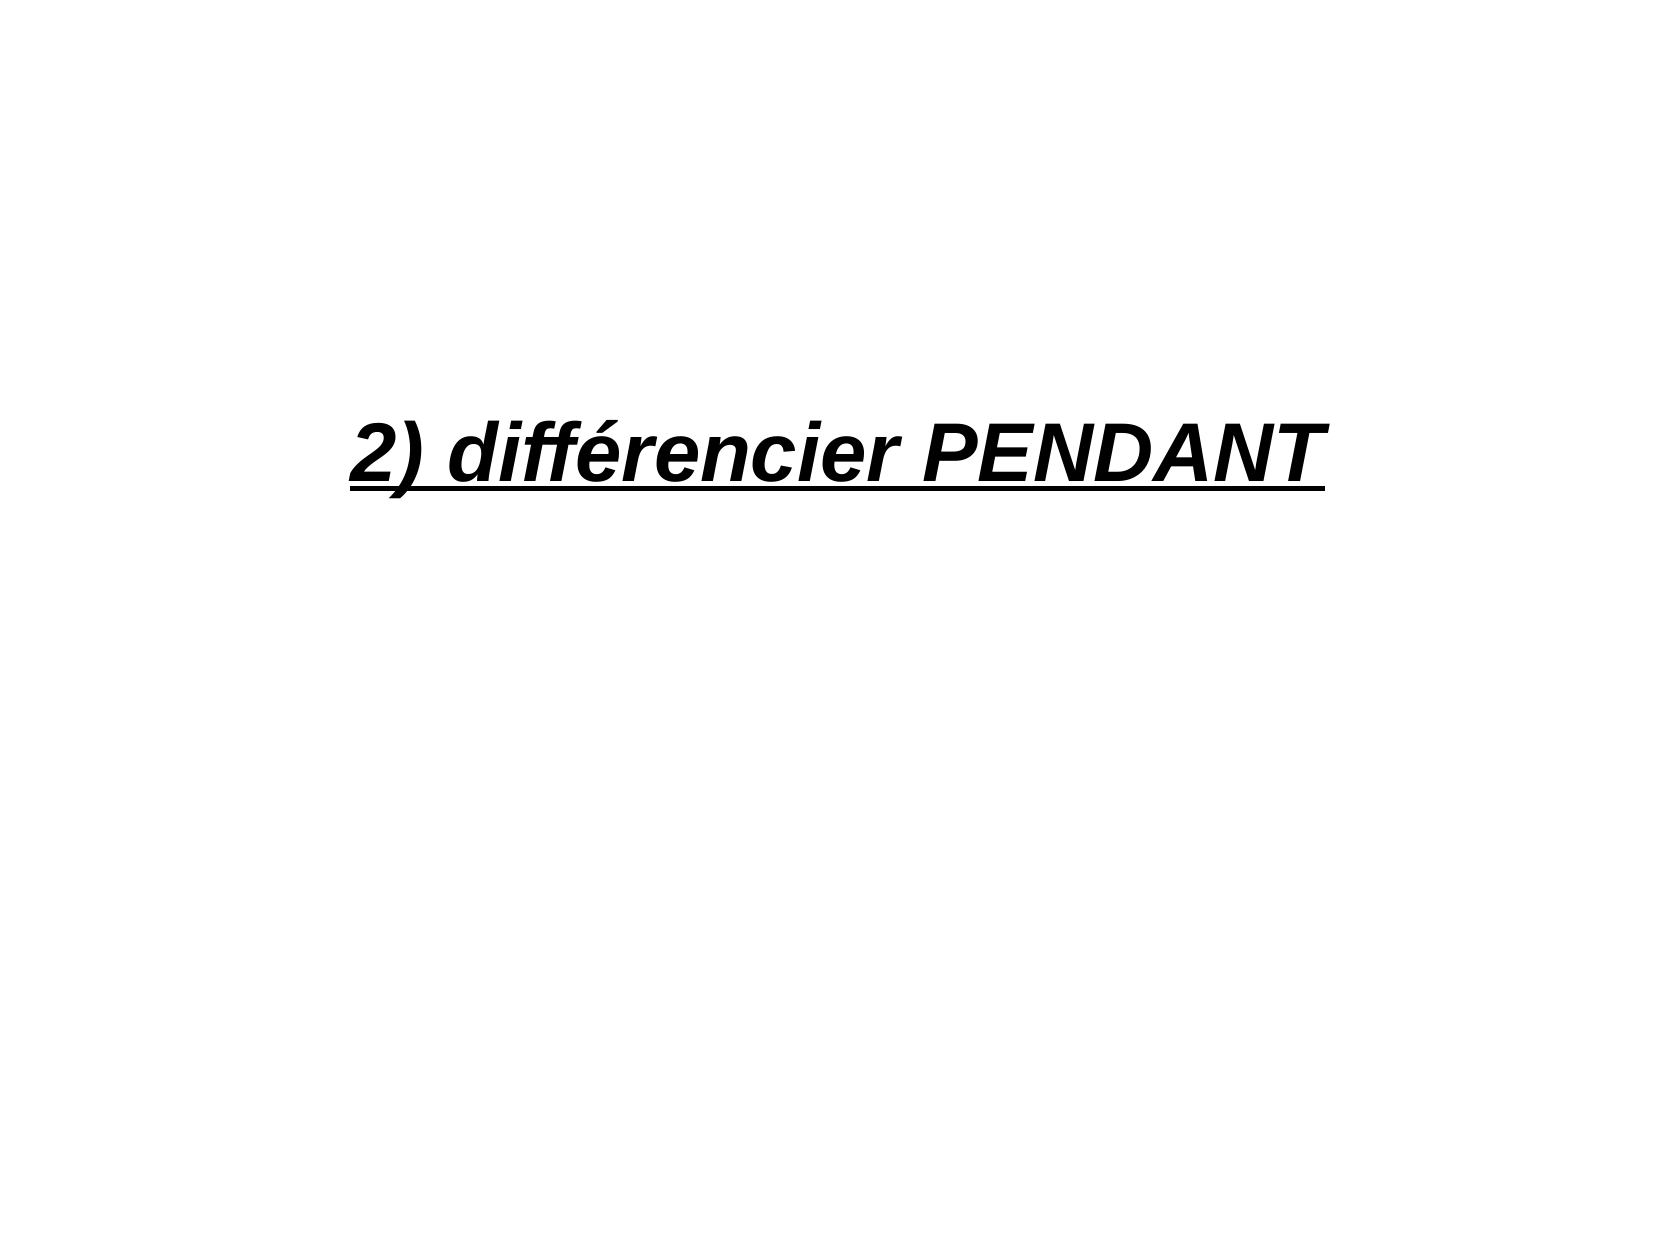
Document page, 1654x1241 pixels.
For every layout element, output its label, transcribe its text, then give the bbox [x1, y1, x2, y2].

text_box 2) différencier PENDANT [117, 398, 1559, 600]
